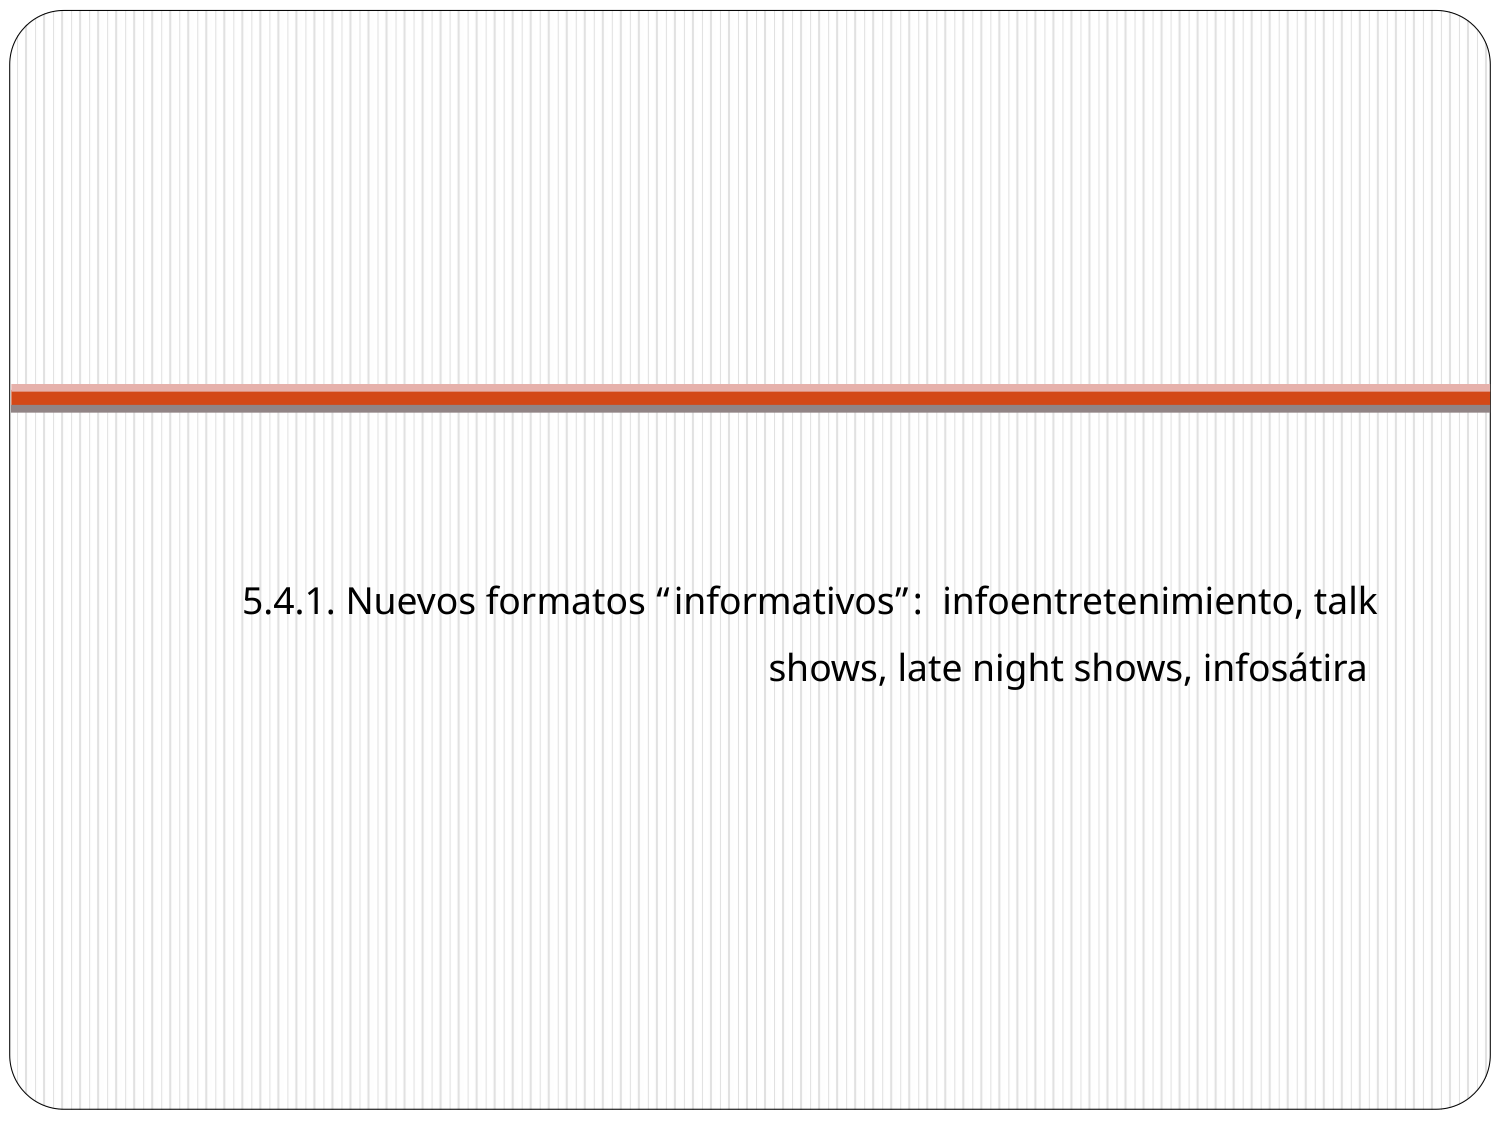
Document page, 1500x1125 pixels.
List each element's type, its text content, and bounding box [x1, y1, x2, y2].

picture [9, 9, 1491, 1110]
list 5.4.1. Nuevos formatos “informativos”: infoentretenimiento, talk shows, late night shows, infosátira [118, 349, 1394, 988]
